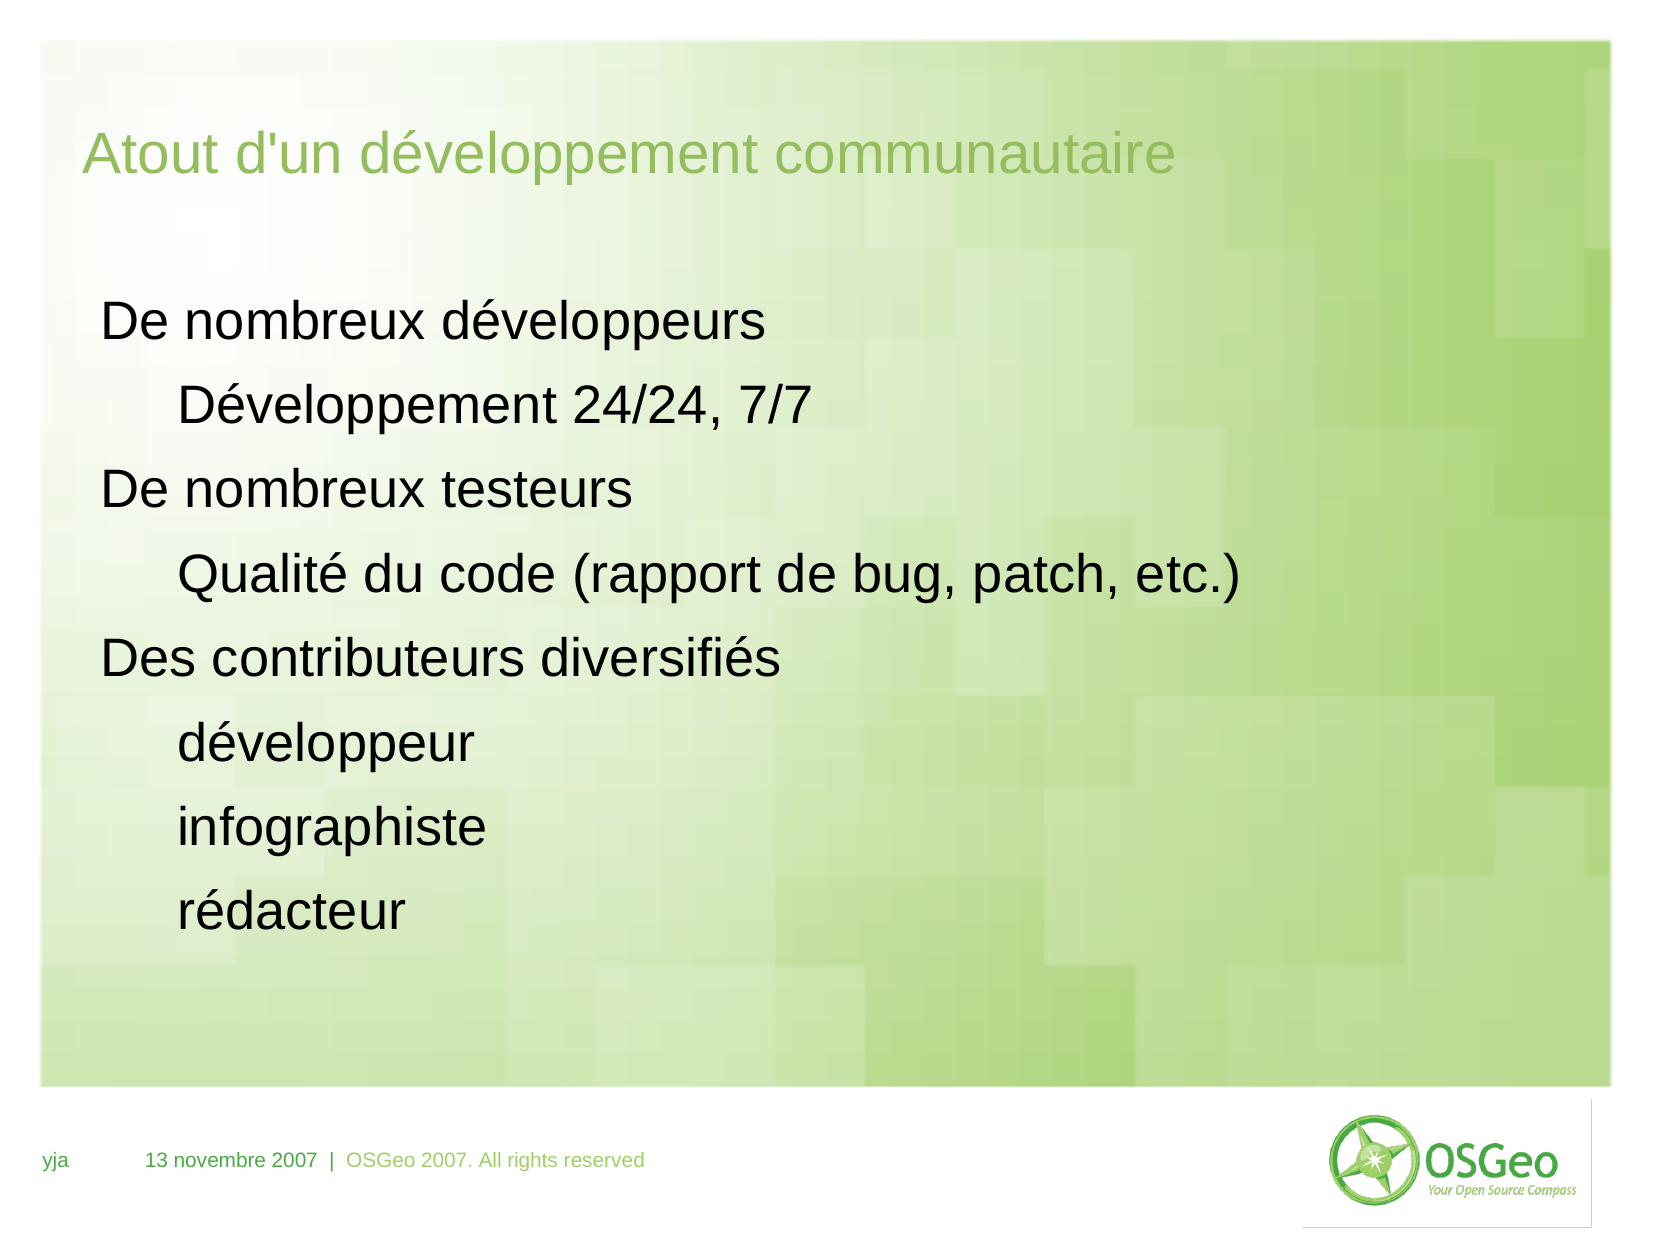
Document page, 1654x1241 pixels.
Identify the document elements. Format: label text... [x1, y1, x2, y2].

list De nombreux développeurs Développement 24/24, 7/7 De nombreux testeurs Qualité du code (rapport de bug, patch, etc.) Des contributeurs diversifiés développeur infographiste rédacteur [82, 290, 1571, 1109]
title Atout d'un développement communautaire [82, 49, 1571, 257]
picture [0, 1, 1654, 1239]
